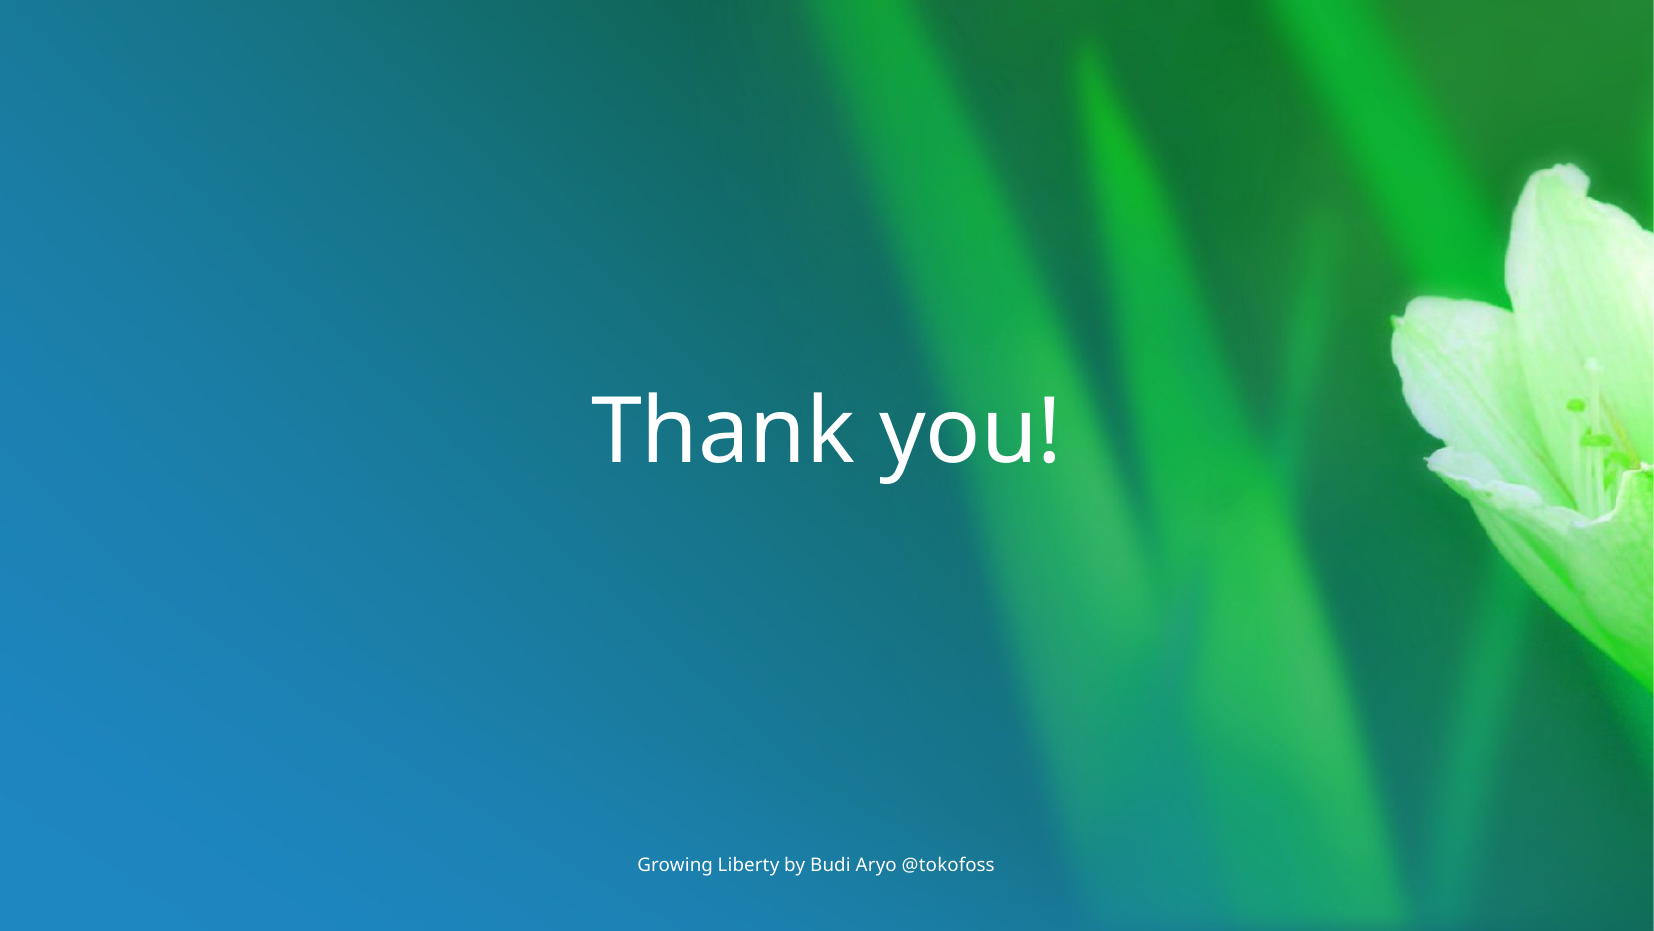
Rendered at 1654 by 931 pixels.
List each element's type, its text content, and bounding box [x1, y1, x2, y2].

text_box Growing Liberty by Budi Aryo @tokofoss [71, 845, 1561, 883]
text_box Thank you! [82, 362, 1571, 488]
picture [0, 0, 1654, 931]
